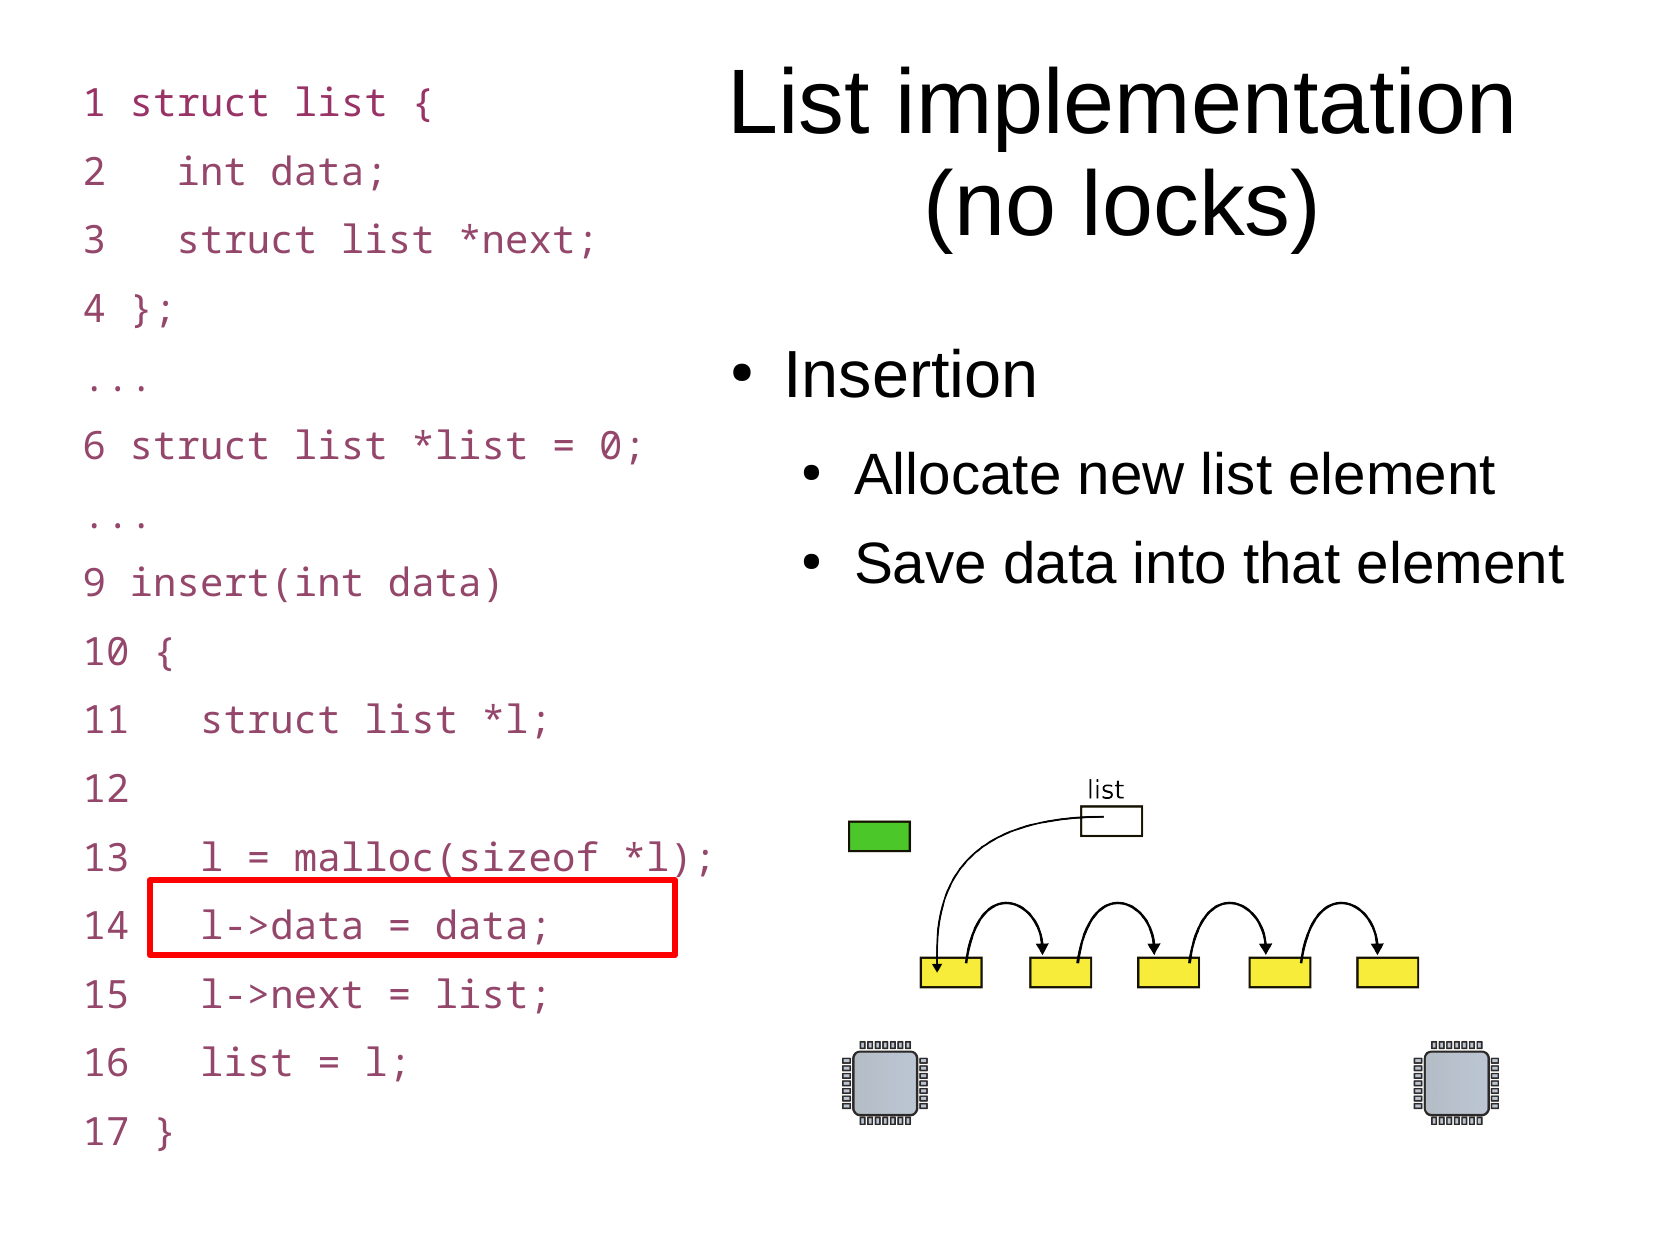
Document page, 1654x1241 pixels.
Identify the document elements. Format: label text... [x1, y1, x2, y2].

list 1 struct list { 2 int data; 3 struct list *next; 4 }; ... 6 struct list *list = 0; ... 9 insert(int data) 10 { 11 struct list *l; 12 13 l = malloc(sizeof *l); 14 l->data = data; 15 l->next = list; 16 list = l; 17 } [82, 75, 1571, 1163]
picture [842, 779, 1499, 1126]
list Insertion Allocate new list element Save data into that element [712, 337, 1571, 1010]
title List implementation (no locks) [675, 49, 1571, 257]
